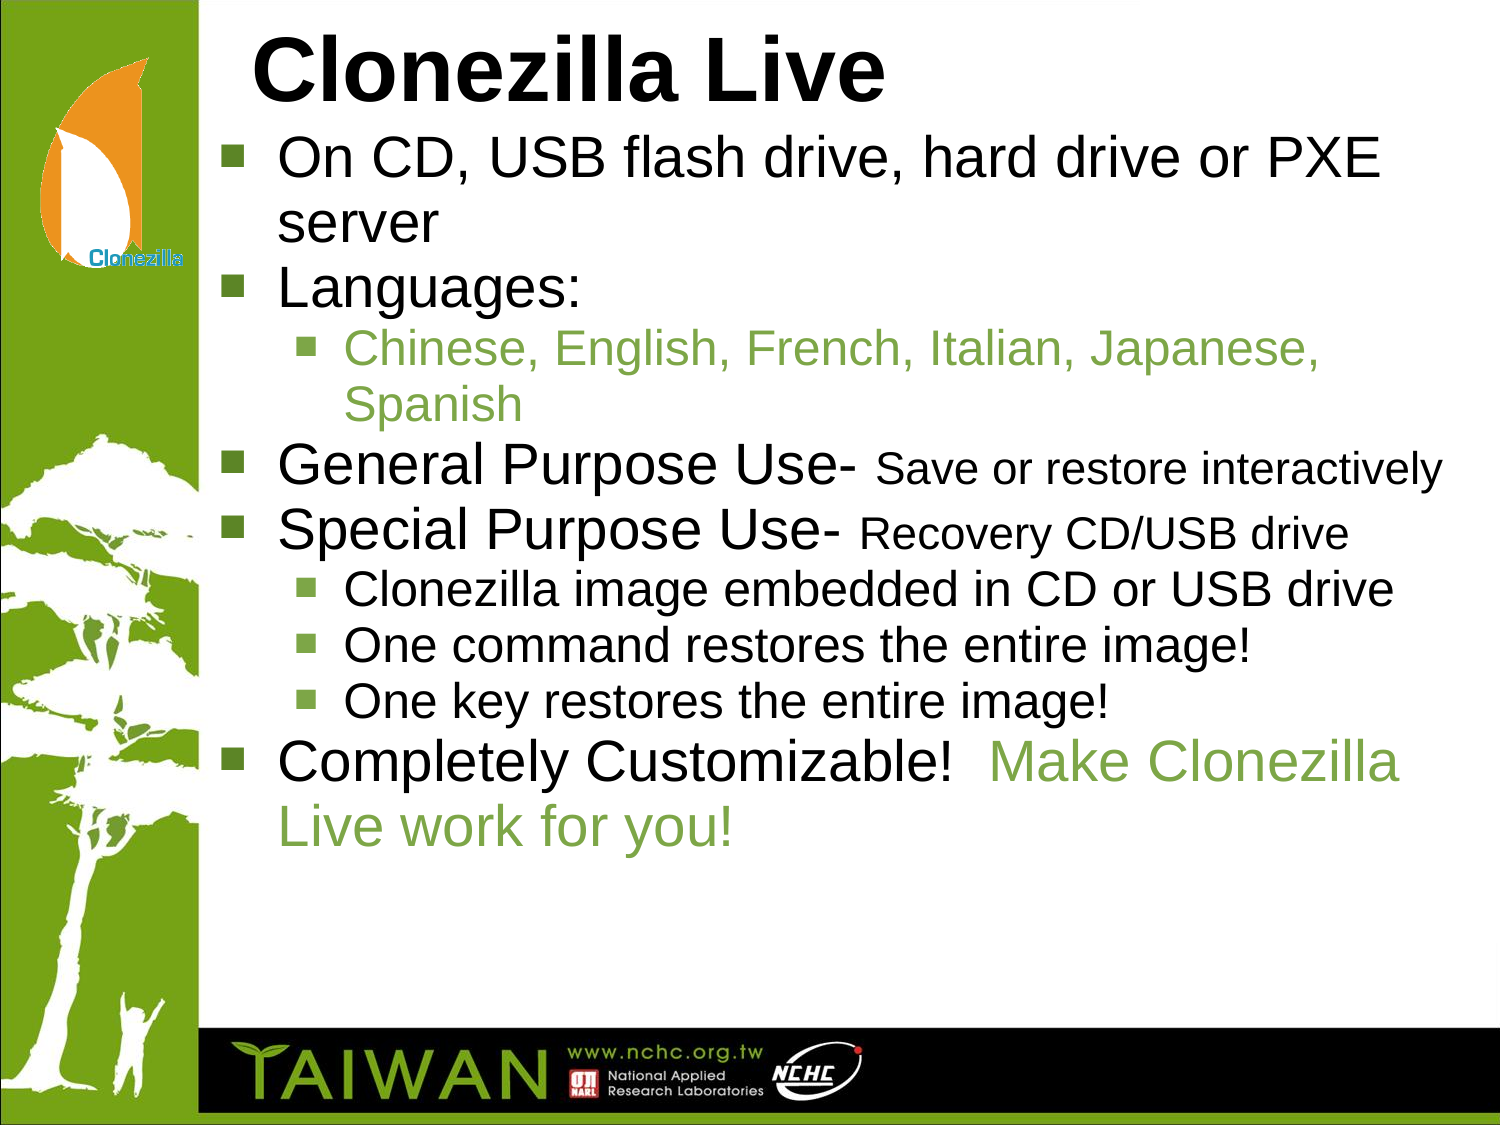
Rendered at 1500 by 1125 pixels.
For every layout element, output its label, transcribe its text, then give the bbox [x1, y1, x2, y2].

title Clonezilla Live [236, 0, 1500, 174]
chart [17, 49, 195, 278]
text_box On CD, USB flash drive, hard drive or PXE server Languages: Chinese, English, French, Italian, Japanese, Spanish General Purpose Use- Save or restore interactively Special Purpose Use- Recovery CD/USB drive Clonezilla image embedded in CD or USB drive One command restores the entire image! One key restores the entire image! Completely Customizable! Make Clonezilla Live work for you! [206, 117, 1477, 867]
picture [0, 0, 1500, 1125]
